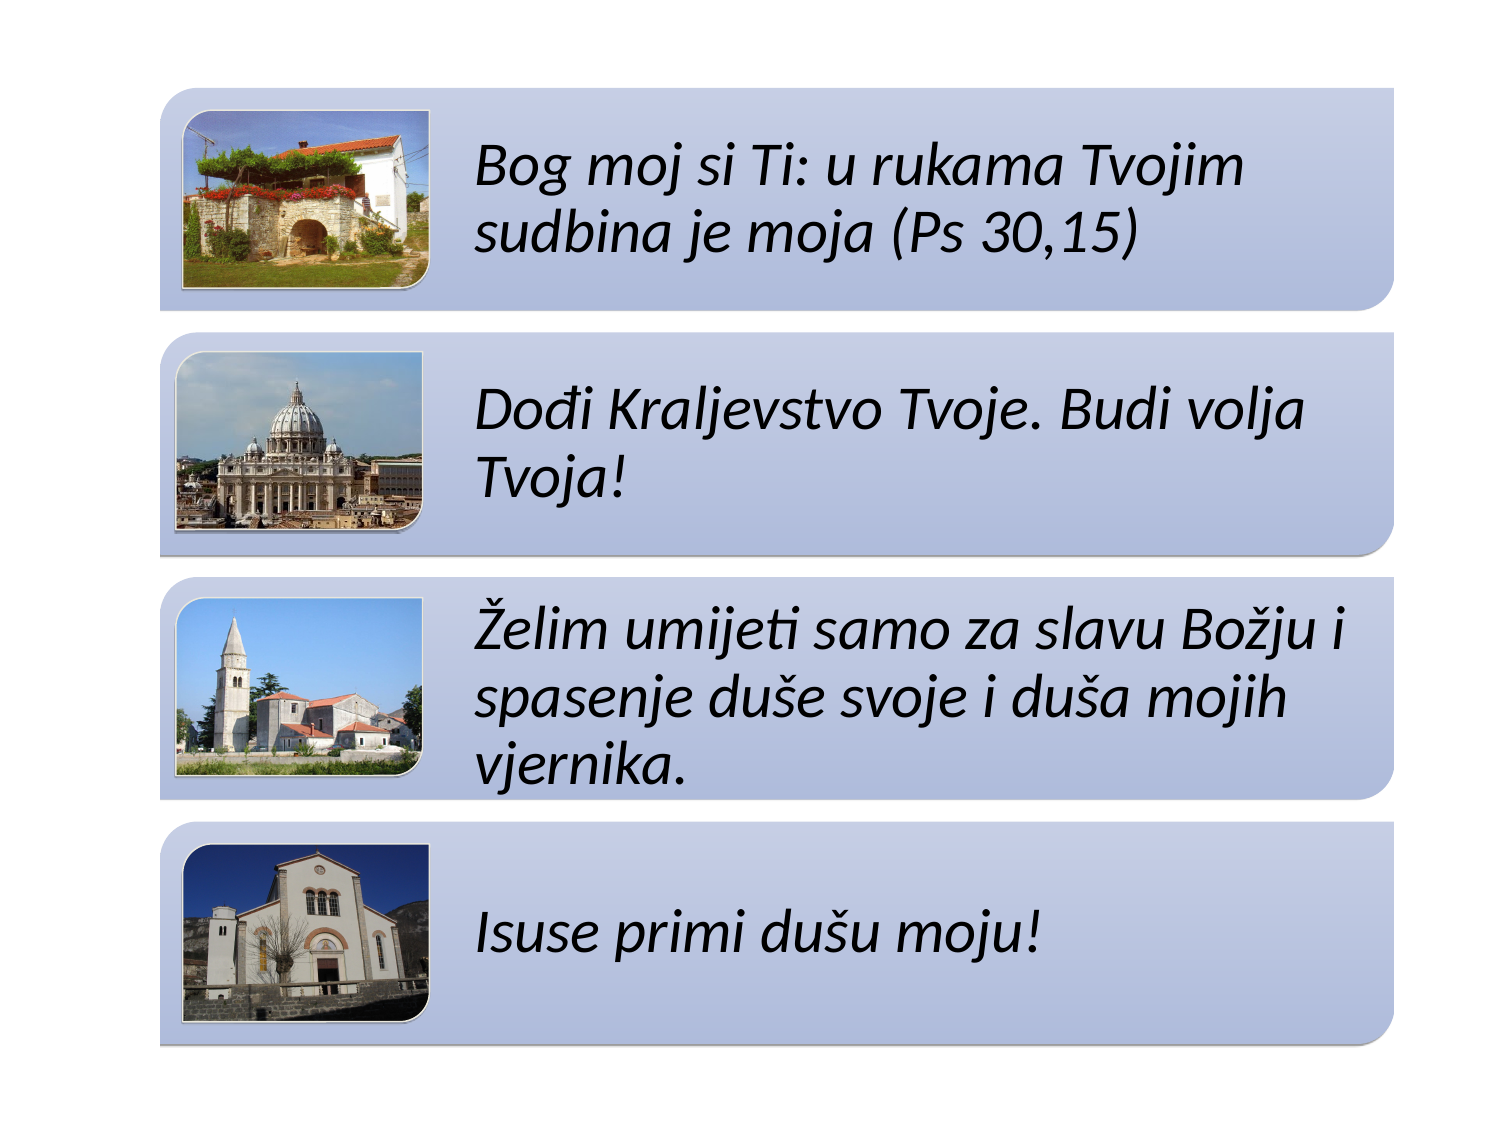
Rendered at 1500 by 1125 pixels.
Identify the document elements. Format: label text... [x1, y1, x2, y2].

text_box Dođi Kraljevstvo Tvoje. Budi volja Tvoja! [160, 332, 1395, 555]
text_box [182, 843, 430, 1022]
text_box [182, 110, 430, 289]
text_box Bog moj si Ti: u rukama Tvojim sudbina je moja (Ps 30,15) [160, 87, 1395, 311]
text_box Želim umijeti samo za slavu Božju i spasenje duše svoje i duša mojih vjernika. [160, 577, 1395, 800]
text_box [175, 351, 423, 530]
text_box [175, 597, 423, 776]
text_box Isuse primi dušu moju! [160, 821, 1395, 1044]
